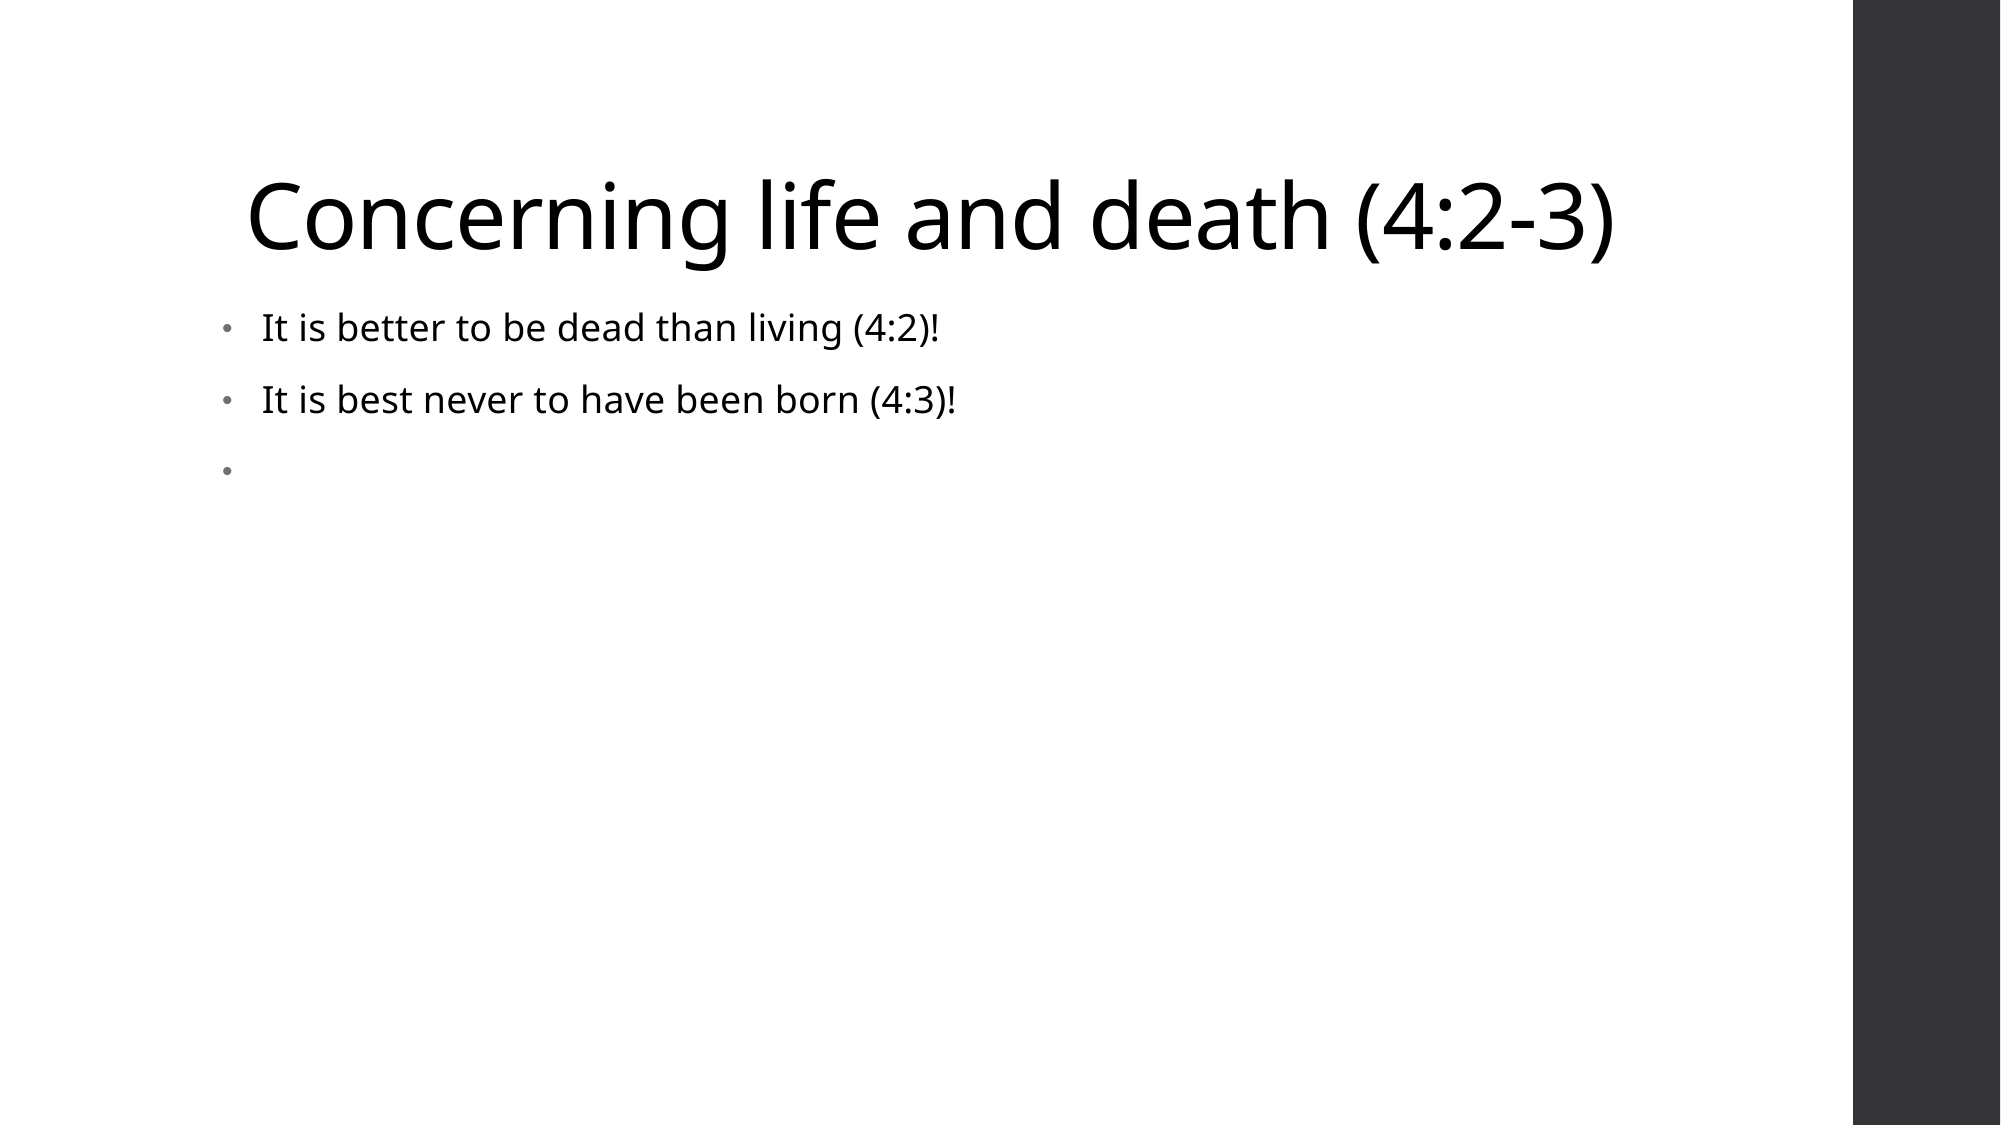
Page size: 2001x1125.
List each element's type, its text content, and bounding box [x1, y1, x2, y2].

list It is better to be dead than living (4:2)! It is best never to have been born (4:3)! [206, 299, 1617, 1014]
title Concerning life and death (4:2-3) [206, 60, 1797, 278]
